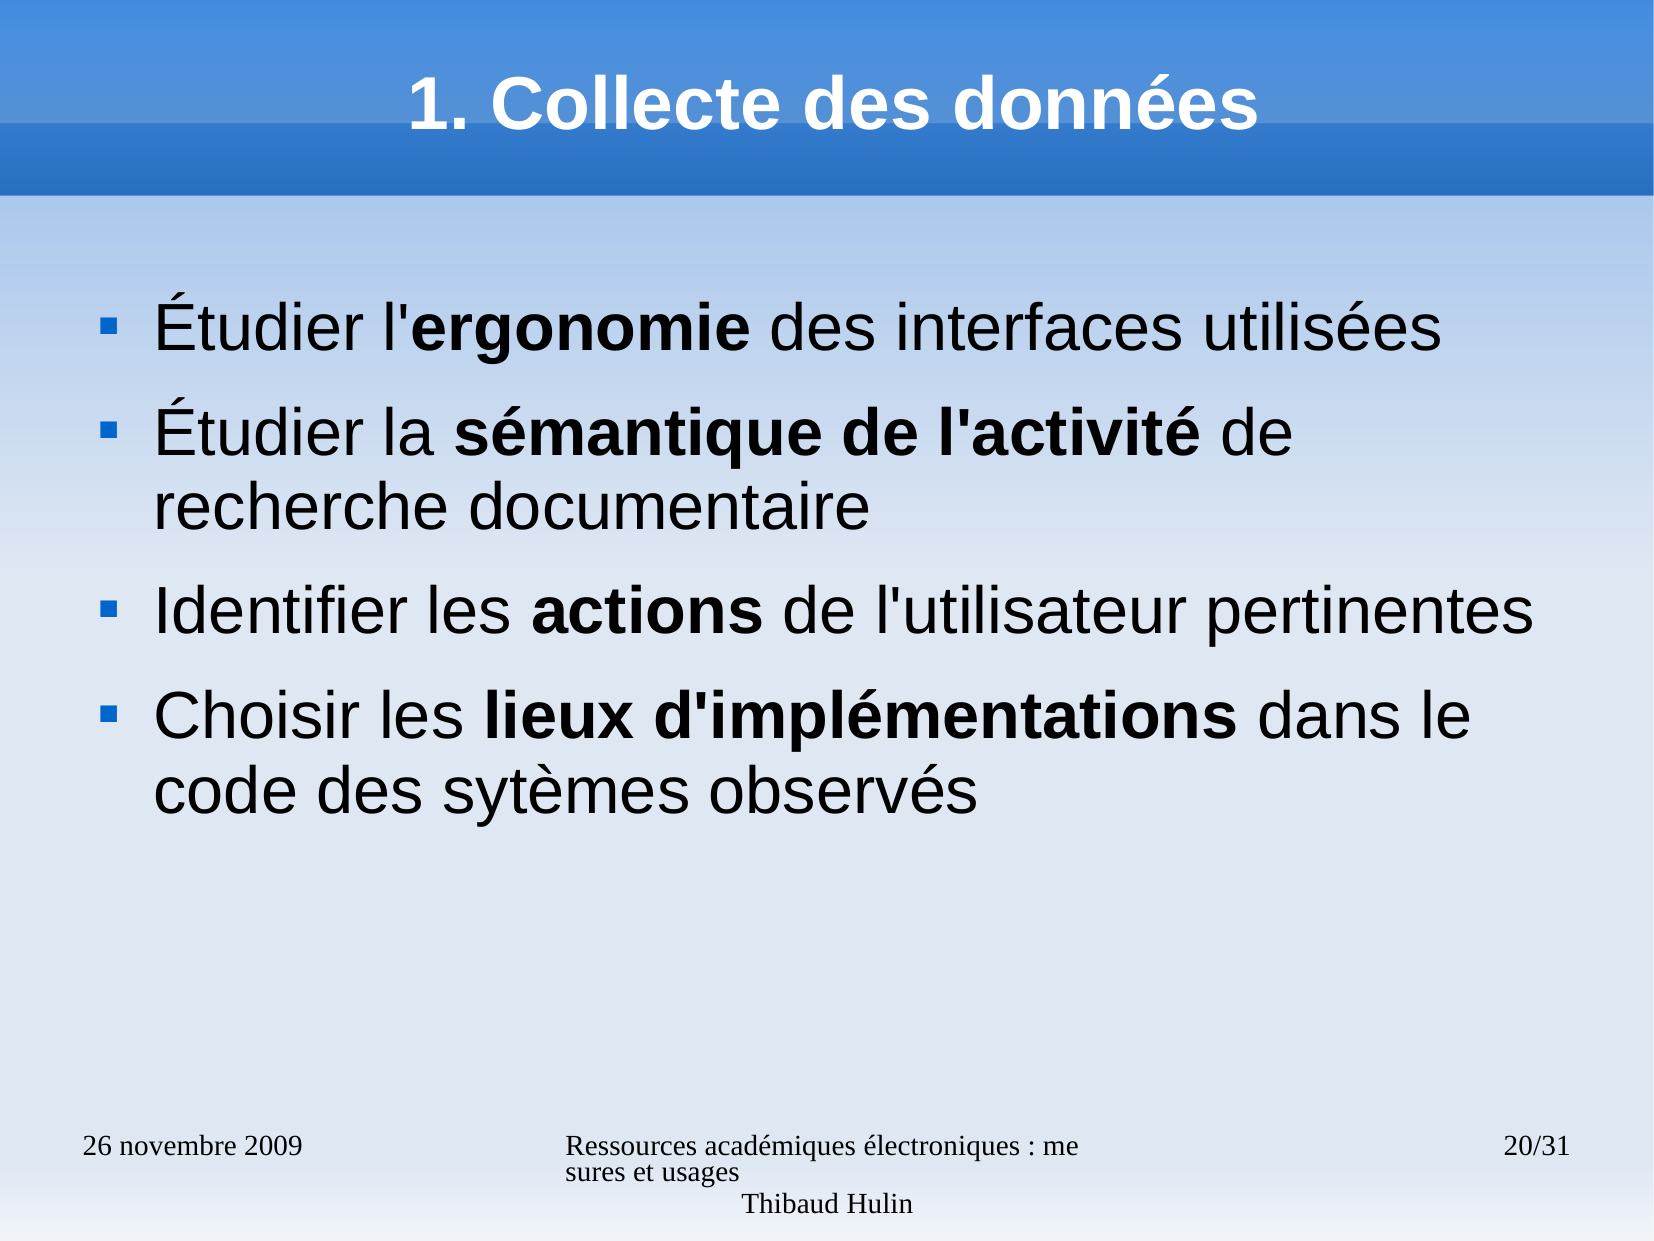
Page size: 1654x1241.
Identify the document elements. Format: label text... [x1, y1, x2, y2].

list Étudier l'ergonomie des interfaces utilisées Étudier la sémantique de l'activité de recherche documentaire Identifier les actions de l'utilisateur pertinentes Choisir les lieux d'implémentations dans le code des sytèmes observés [82, 290, 1571, 1094]
title 1. Collecte des données [76, 7, 1565, 200]
picture [0, 0, 1654, 1241]
